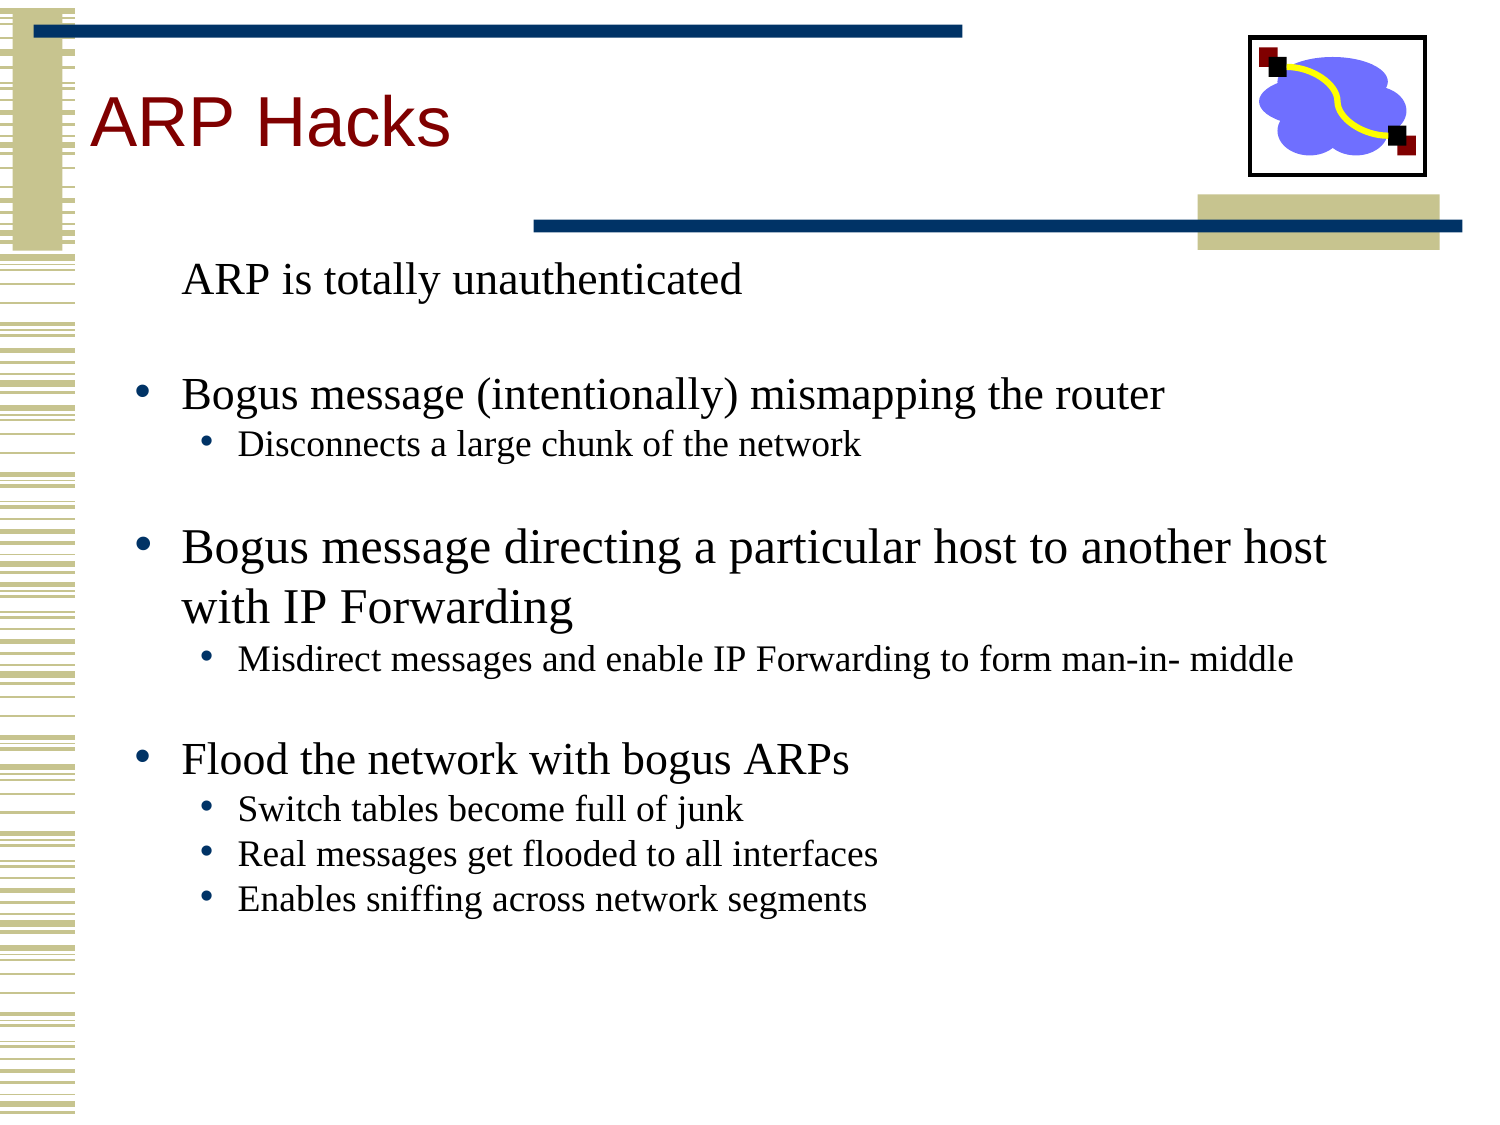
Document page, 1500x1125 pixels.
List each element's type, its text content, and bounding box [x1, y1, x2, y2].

text_box ARP is totally unauthenticated Bogus message (intentionally) mismapping the router Disconnects a large chunk of the network Bogus message directing a particular host to another host with IP Forwarding Misdirect messages and enable IP Forwarding to form man-in- middle Flood the network with bogus ARPs Switch tables become full of junk Real messages get flooded to all interfaces Enables sniffing across network segments [44, 241, 1426, 1043]
title ARP Hacks [75, 24, 1313, 225]
